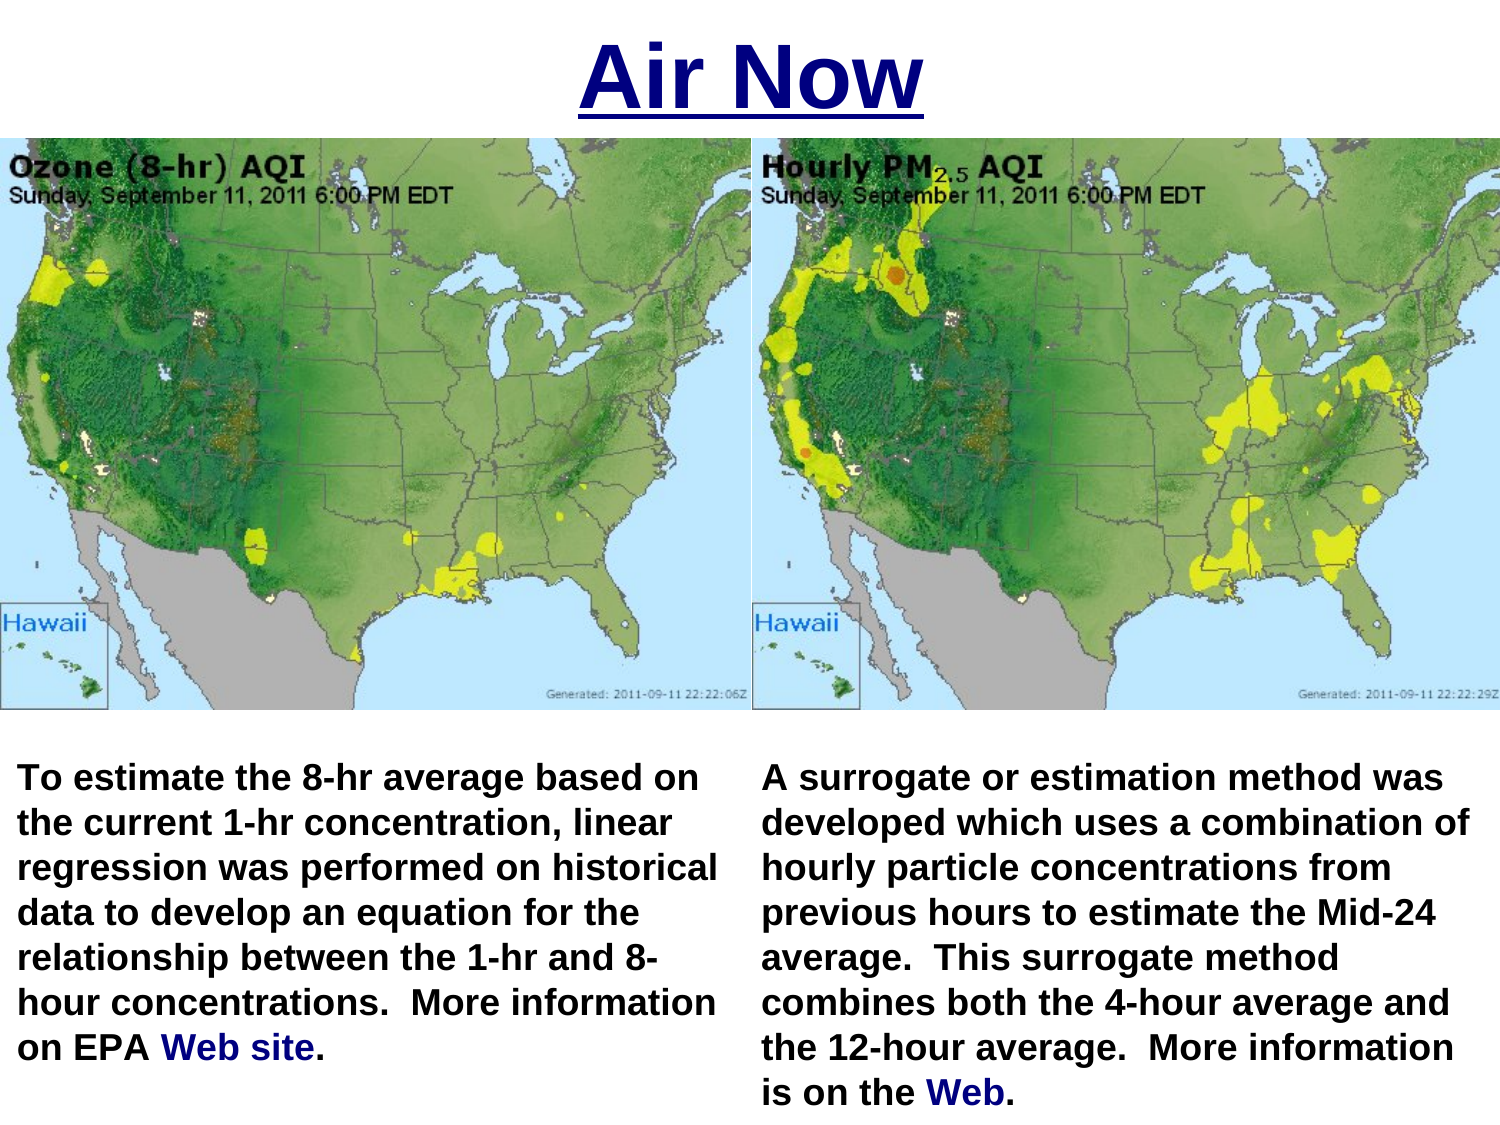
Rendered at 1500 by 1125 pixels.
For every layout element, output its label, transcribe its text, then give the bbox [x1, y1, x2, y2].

text_box A surrogate or estimation method was developed which uses a combination of hourly particle concentrations from previous hours to estimate the Mid-24 average. This surrogate method combines both the 4-hour average and the 12-hour average. More information is on the Web. [746, 745, 1495, 1124]
text_box To estimate the 8-hr average based on the current 1-hr concentration, linear regression was performed on historical data to develop an equation for the relationship between the 1-hr and 8-hour concentrations. More information on EPA Web site. [2, 745, 746, 1079]
picture [752, 138, 1500, 710]
picture [0, 138, 751, 710]
text_box Air Now [562, 9, 939, 135]
